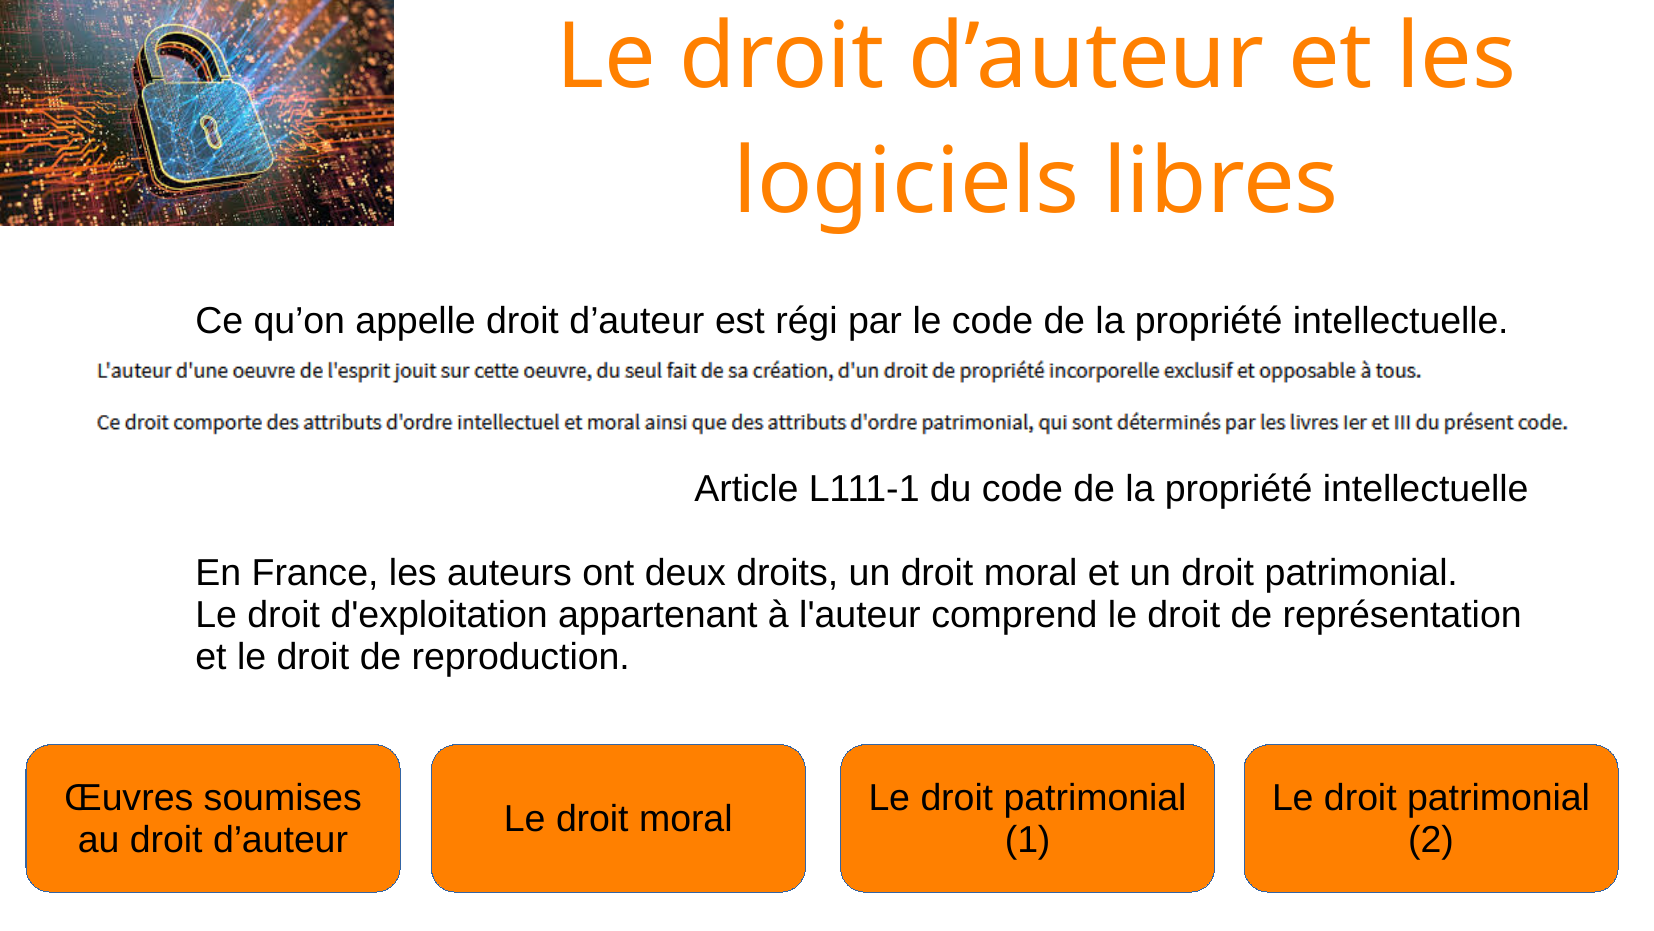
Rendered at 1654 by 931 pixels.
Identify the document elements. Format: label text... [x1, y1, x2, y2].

text_box Le droit moral [431, 744, 806, 893]
text_box Le droit patrimonial (2) [1244, 744, 1619, 893]
text_box Ce qu’on appelle droit d’auteur est régi par le code de la propriété intellectuelle. Article L111-1 du code de la propriété intellectuelle En France, les auteurs ont deux droits, un droit moral et un droit patrimonial. Le droit d'exploitation appartenant à l'auteur comprend le droit de représentation et le droit de reproduction. [180, 450, 1544, 685]
text_box Le droit patrimonial (1) [840, 744, 1215, 893]
title Le droit d’auteur et les logiciels libres [419, 4, 1654, 225]
picture [0, 0, 394, 226]
text_box Ce qu’on appelle droit d’auteur est régi par le code de la propriété intellectuelle. Article L111-1 du code de la propriété intellectuelle En France, les auteurs ont deux droits, un droit moral et un droit patrimonial. Le droit d'exploitation appartenant à l'auteur comprend le droit de représentation et le droit de reproduction. [180, 292, 1544, 342]
picture [76, 342, 1583, 450]
text_box Œuvres soumises au droit d’auteur [26, 744, 401, 893]
